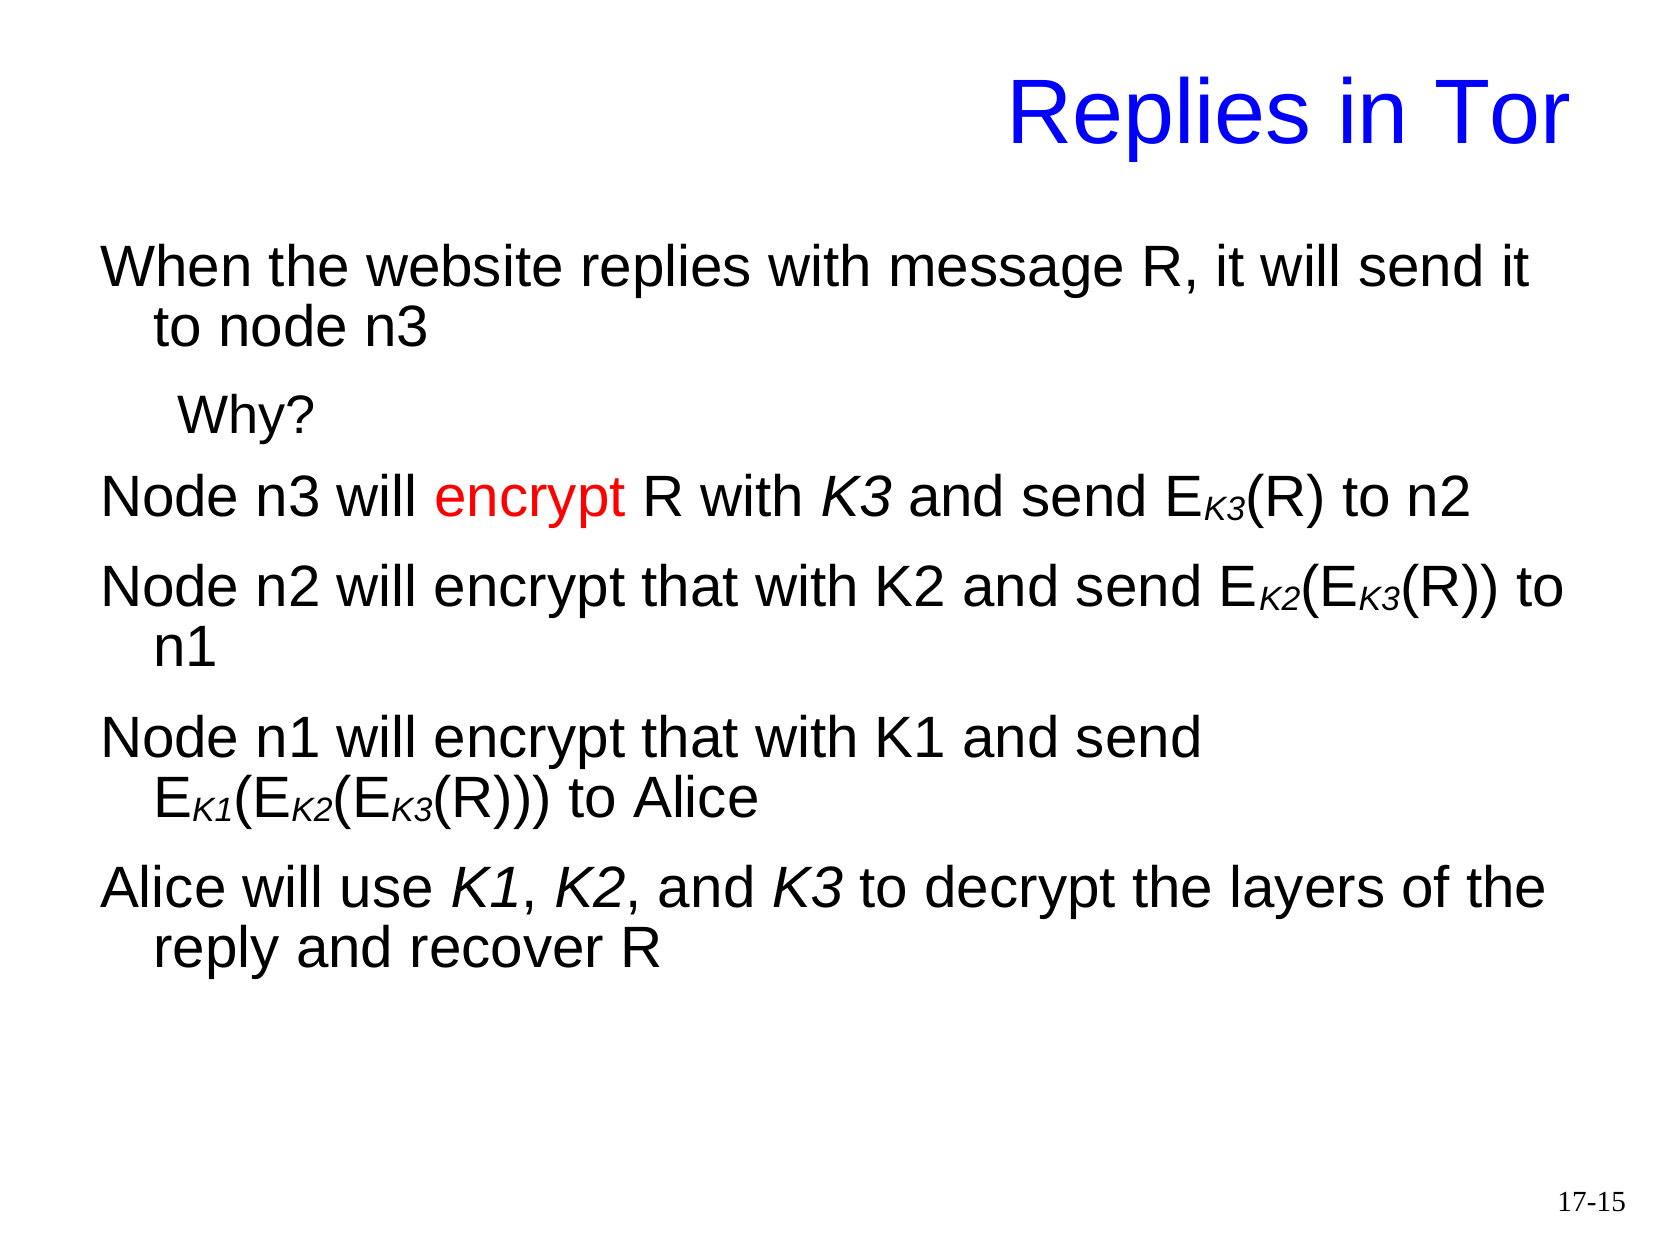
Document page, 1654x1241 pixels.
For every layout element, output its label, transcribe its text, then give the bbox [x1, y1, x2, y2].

title Replies in Tor [84, 18, 1573, 211]
list When the website replies with message R, it will send it to node n3 Why? Node n3 will encrypt R with K3 and send EK3(R) to n2 Node n2 will encrypt that with K2 and send EK2(EK3(R)) to n1 Node n1 will encrypt that with K1 and send EK1(EK2(EK3(R))) to Alice Alice will use K1, K2, and K3 to decrypt the layers of the reply and recover R [82, 237, 1571, 1156]
